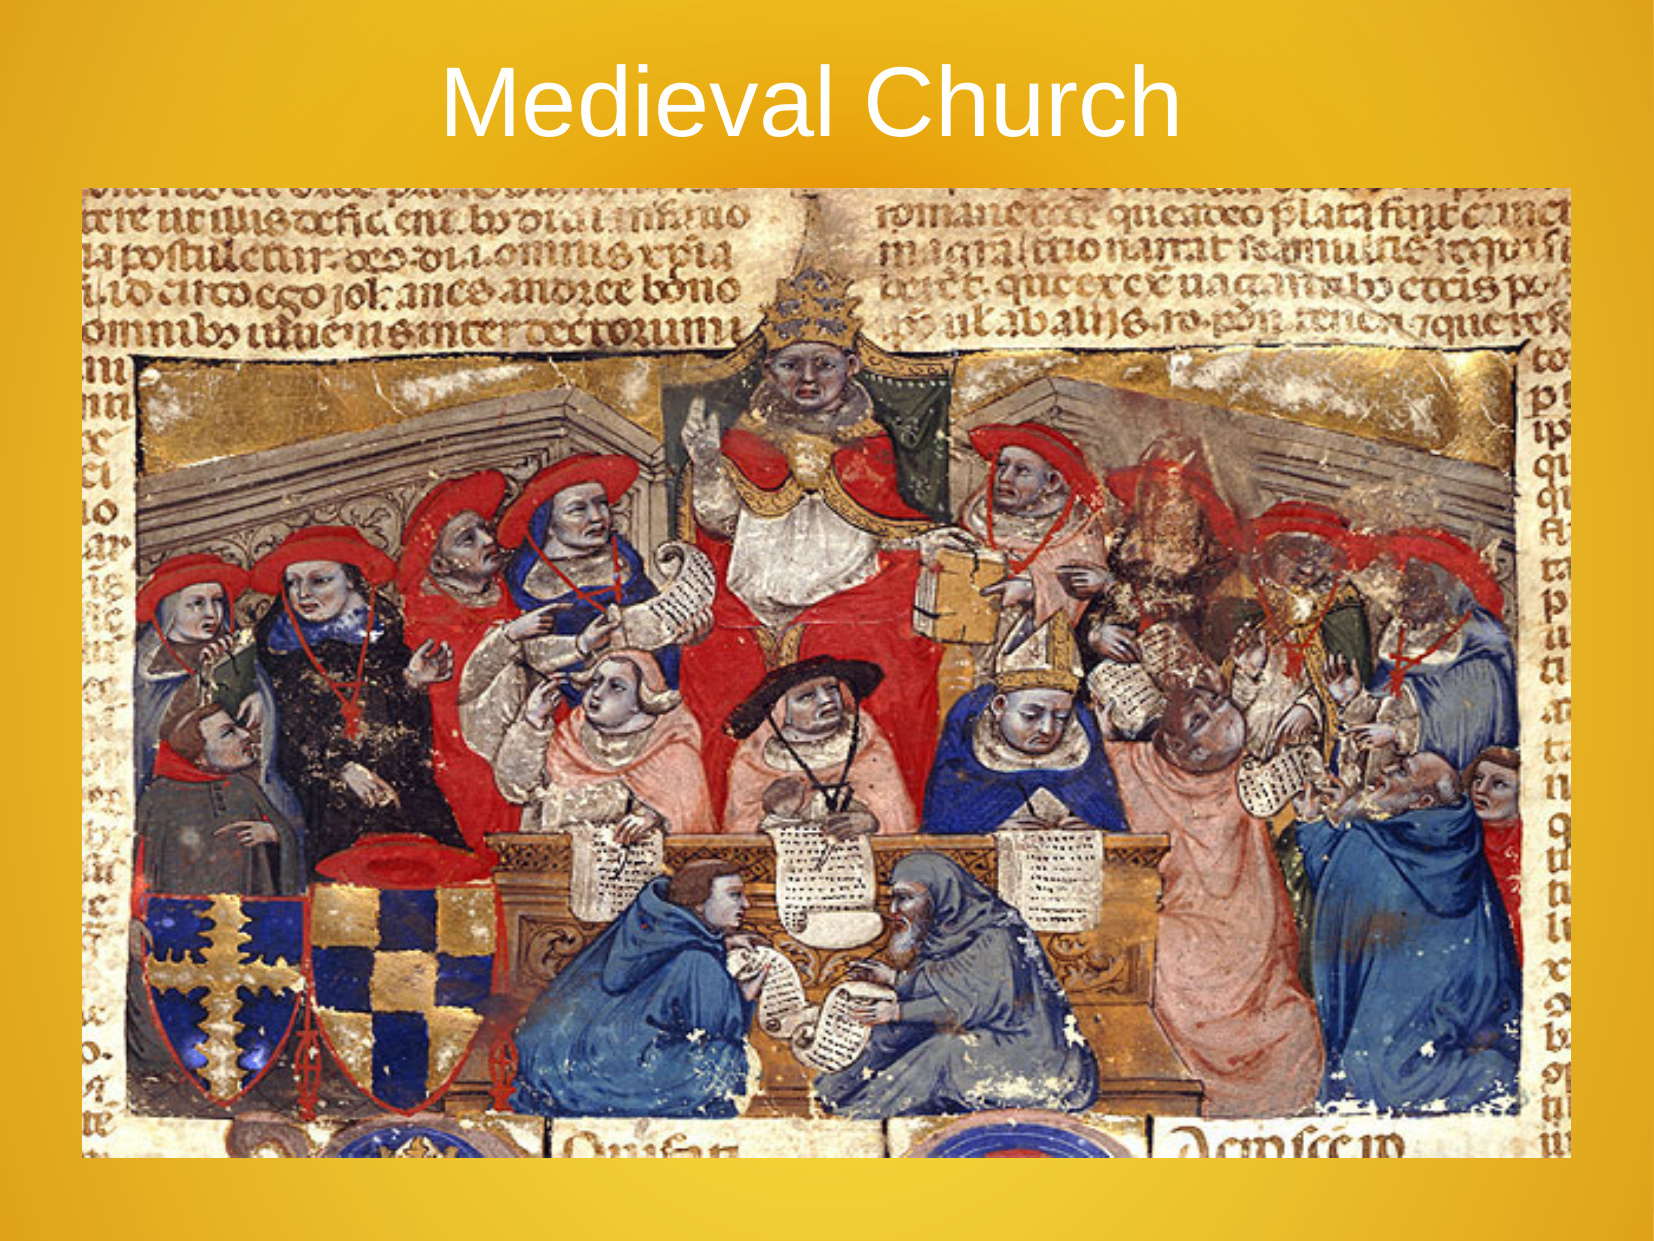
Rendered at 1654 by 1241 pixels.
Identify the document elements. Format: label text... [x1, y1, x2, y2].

title Medieval Church [236, 0, 1388, 188]
picture [82, 188, 1571, 1158]
